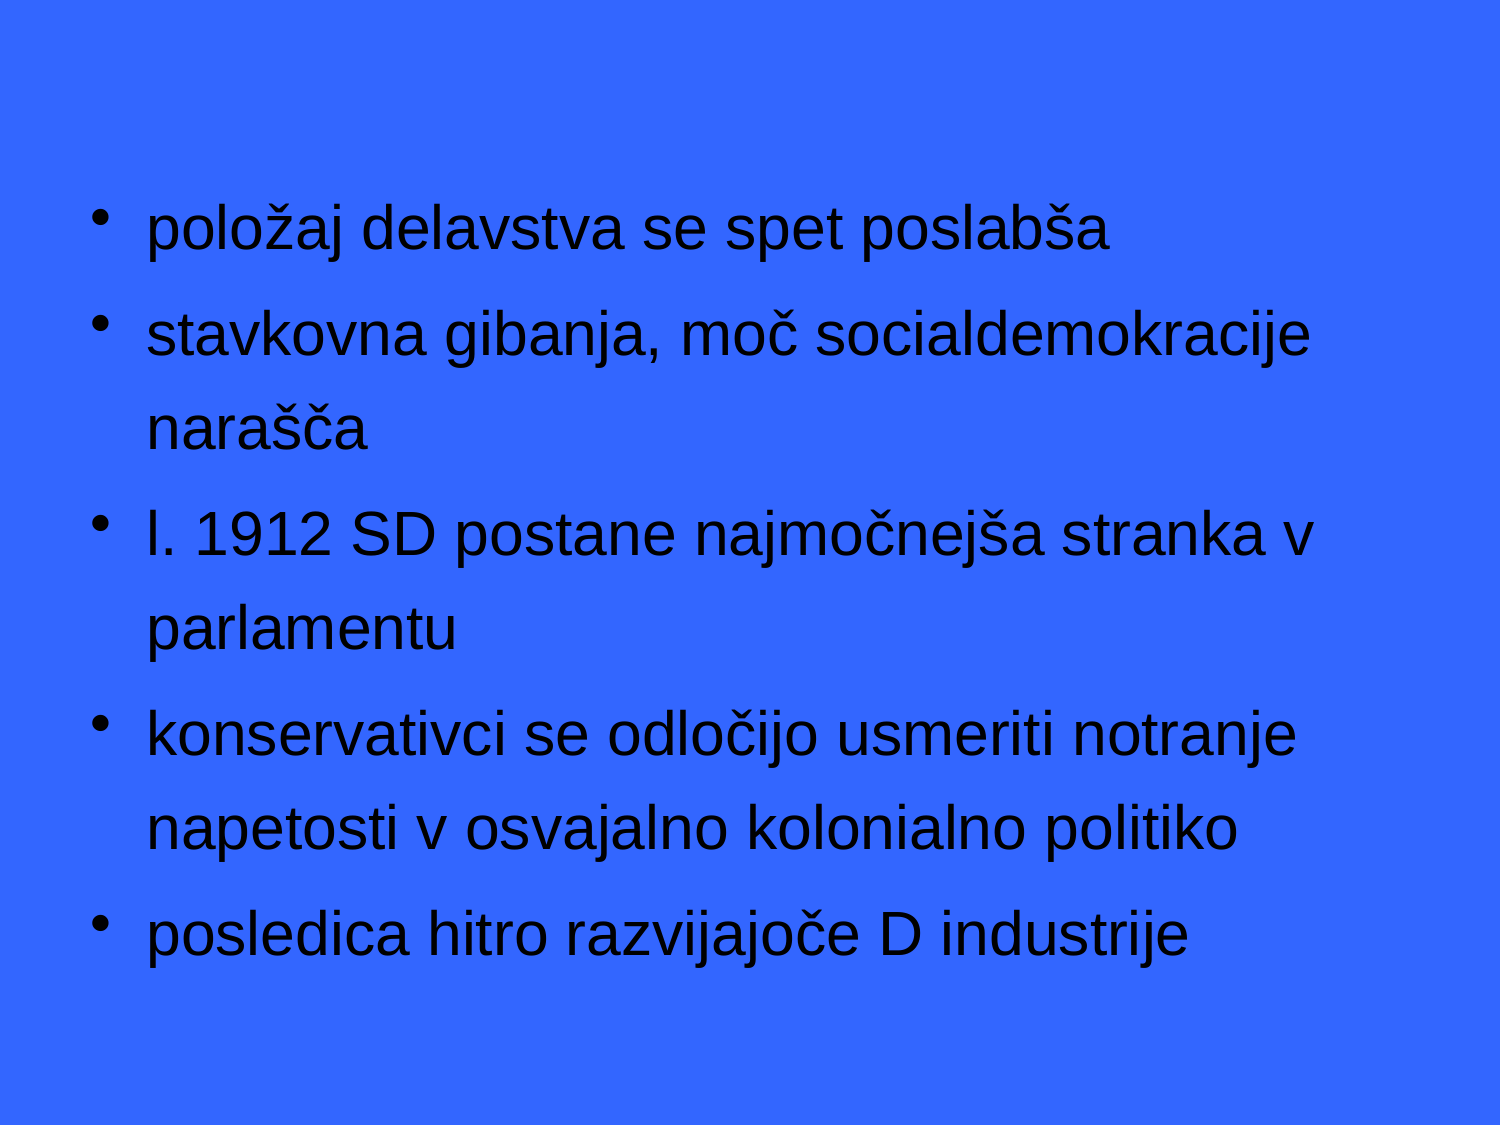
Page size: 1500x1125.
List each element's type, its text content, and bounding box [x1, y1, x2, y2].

list položaj delavstva se spet poslabša stavkovna gibanja, moč socialdemokracije narašča l. 1912 SD postane najmočnejša stranka v parlamentu konservativci se odločijo usmeriti notranje napetosti v osvajalno kolonialno politiko posledica hitro razvijajoče D industrije [75, 160, 1425, 1005]
